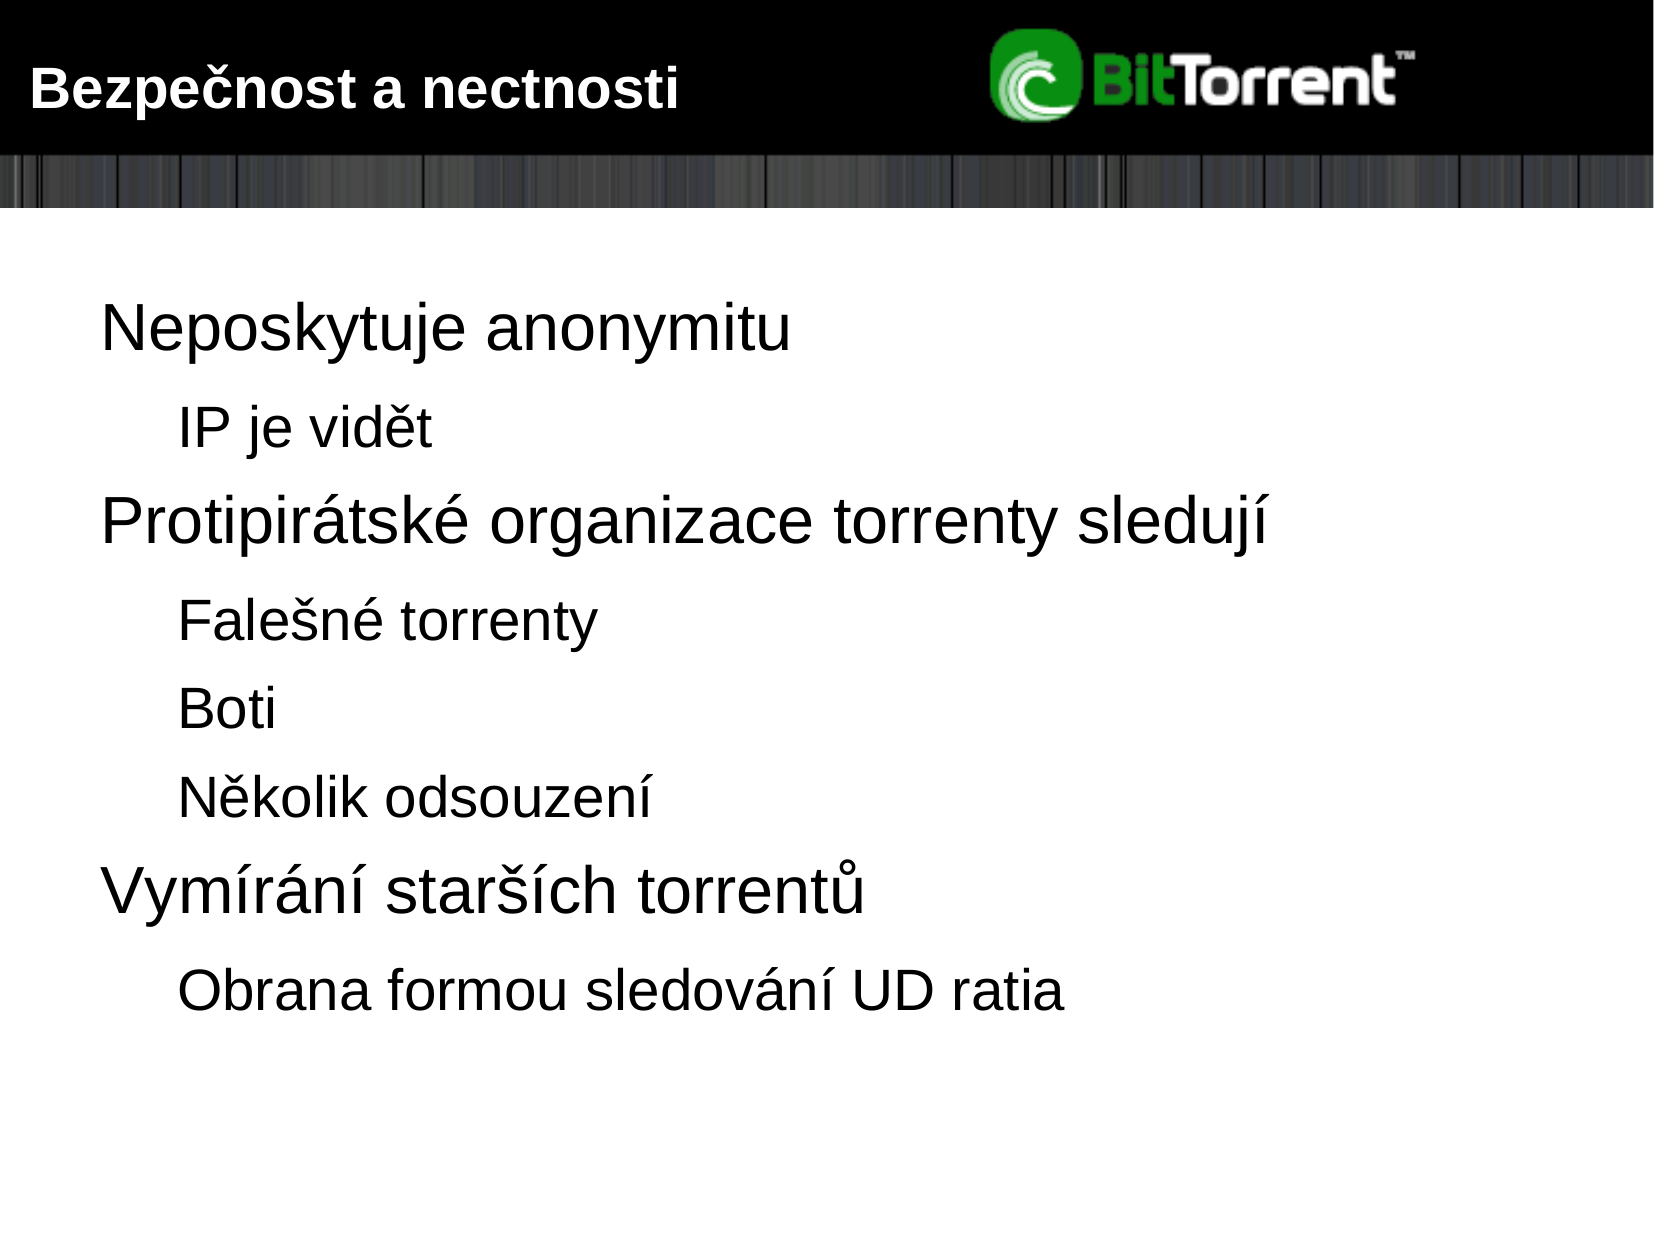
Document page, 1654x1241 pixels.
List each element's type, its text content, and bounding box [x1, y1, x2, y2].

title Bezpečnost a nectnosti [29, 0, 1518, 178]
picture [0, 0, 1654, 208]
list Neposkytuje anonymitu IP je vidět Protipirátské organizace torrenty sledují Falešné torrenty Boti Několik odsouzení Vymírání starších torrentů Obrana formou sledování UD ratia [82, 290, 1571, 1094]
